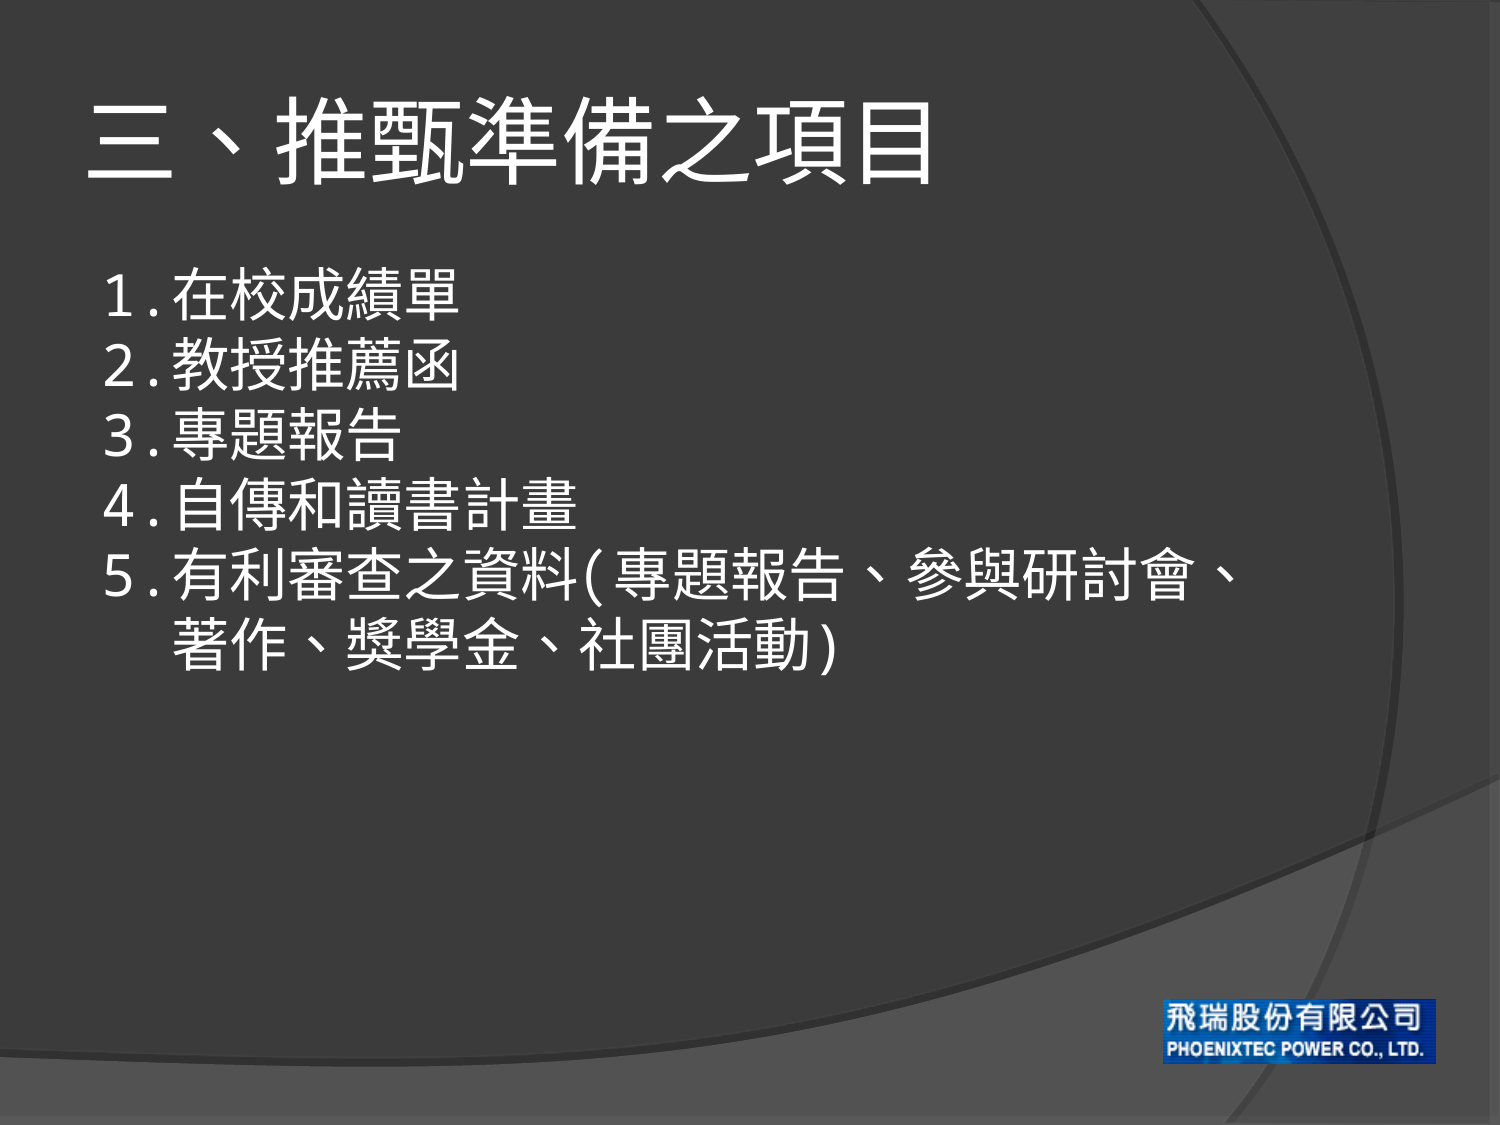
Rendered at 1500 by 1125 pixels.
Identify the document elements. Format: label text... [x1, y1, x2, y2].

title 三、推甄準備之項目 [74, 45, 1300, 233]
text_box 1.在校成績單 2.教授推薦函 3.專題報告 4.自傳和讀書計畫 5.有利審查之資料(專題報告、參與研討會、 著作、獎學金、社團活動) [93, 243, 1263, 693]
picture [1163, 999, 1436, 1064]
